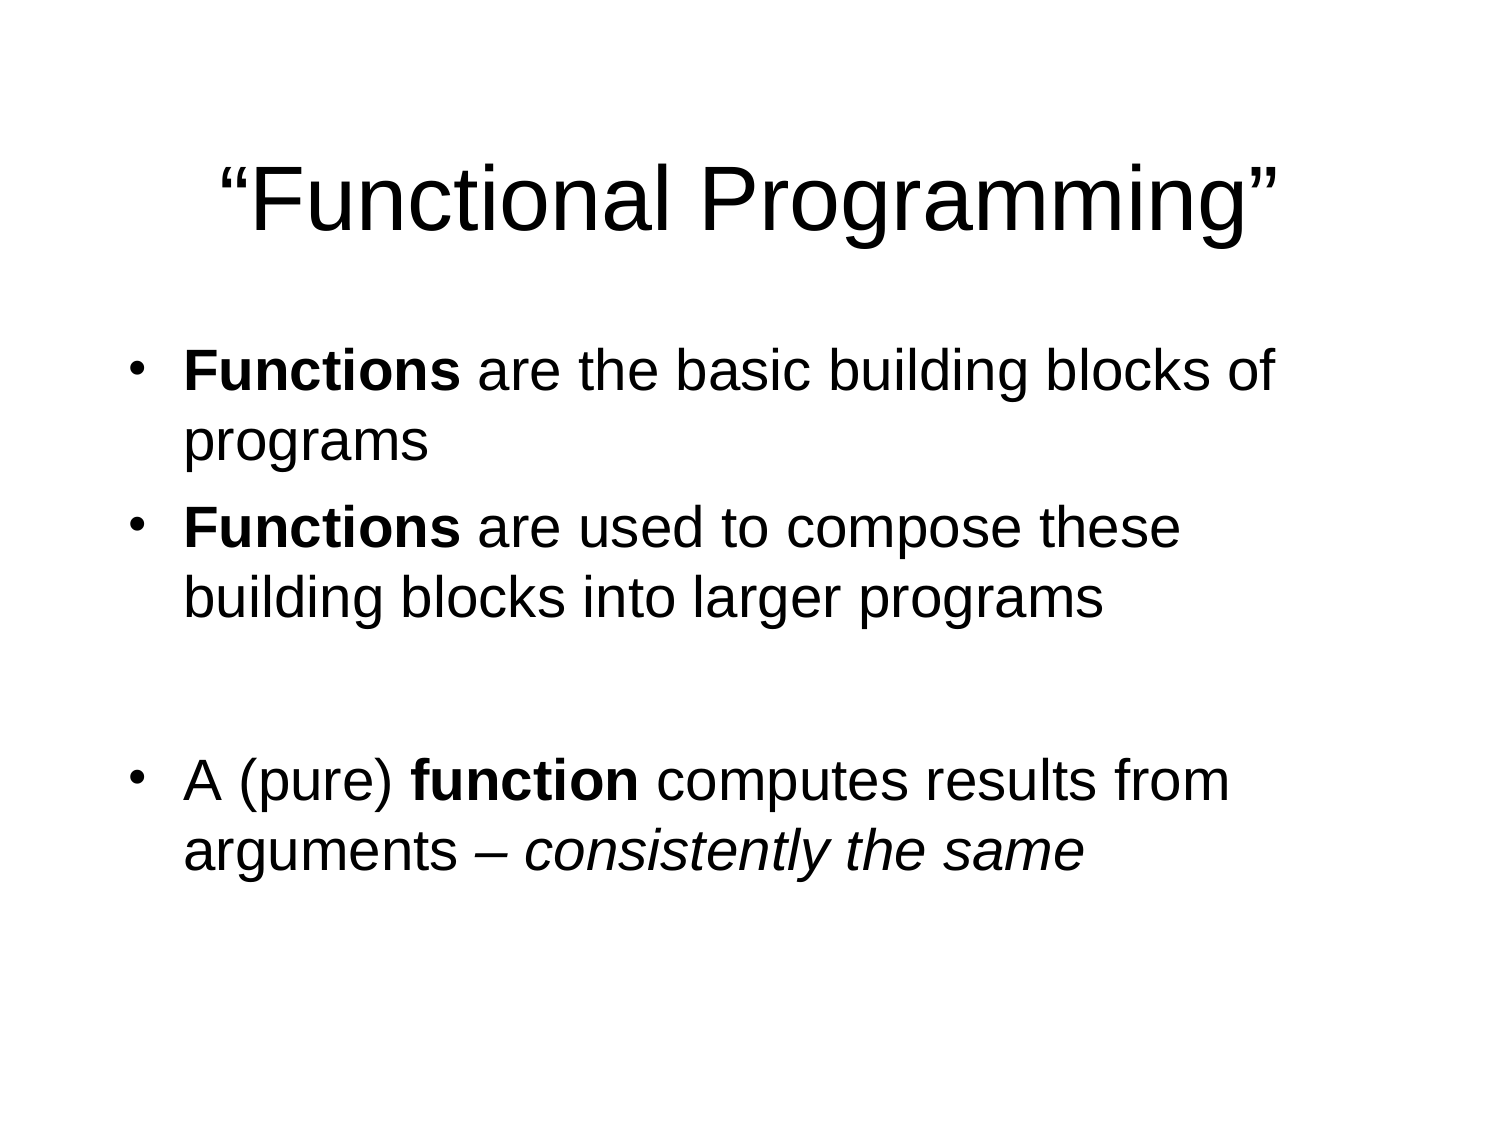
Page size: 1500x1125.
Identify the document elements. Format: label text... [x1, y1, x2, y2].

title “Functional Programming” [112, 99, 1388, 288]
list Functions are the basic building blocks of programs Functions are used to compose these building blocks into larger programs A (pure) function computes results from arguments – consistently the same [112, 324, 1388, 978]
